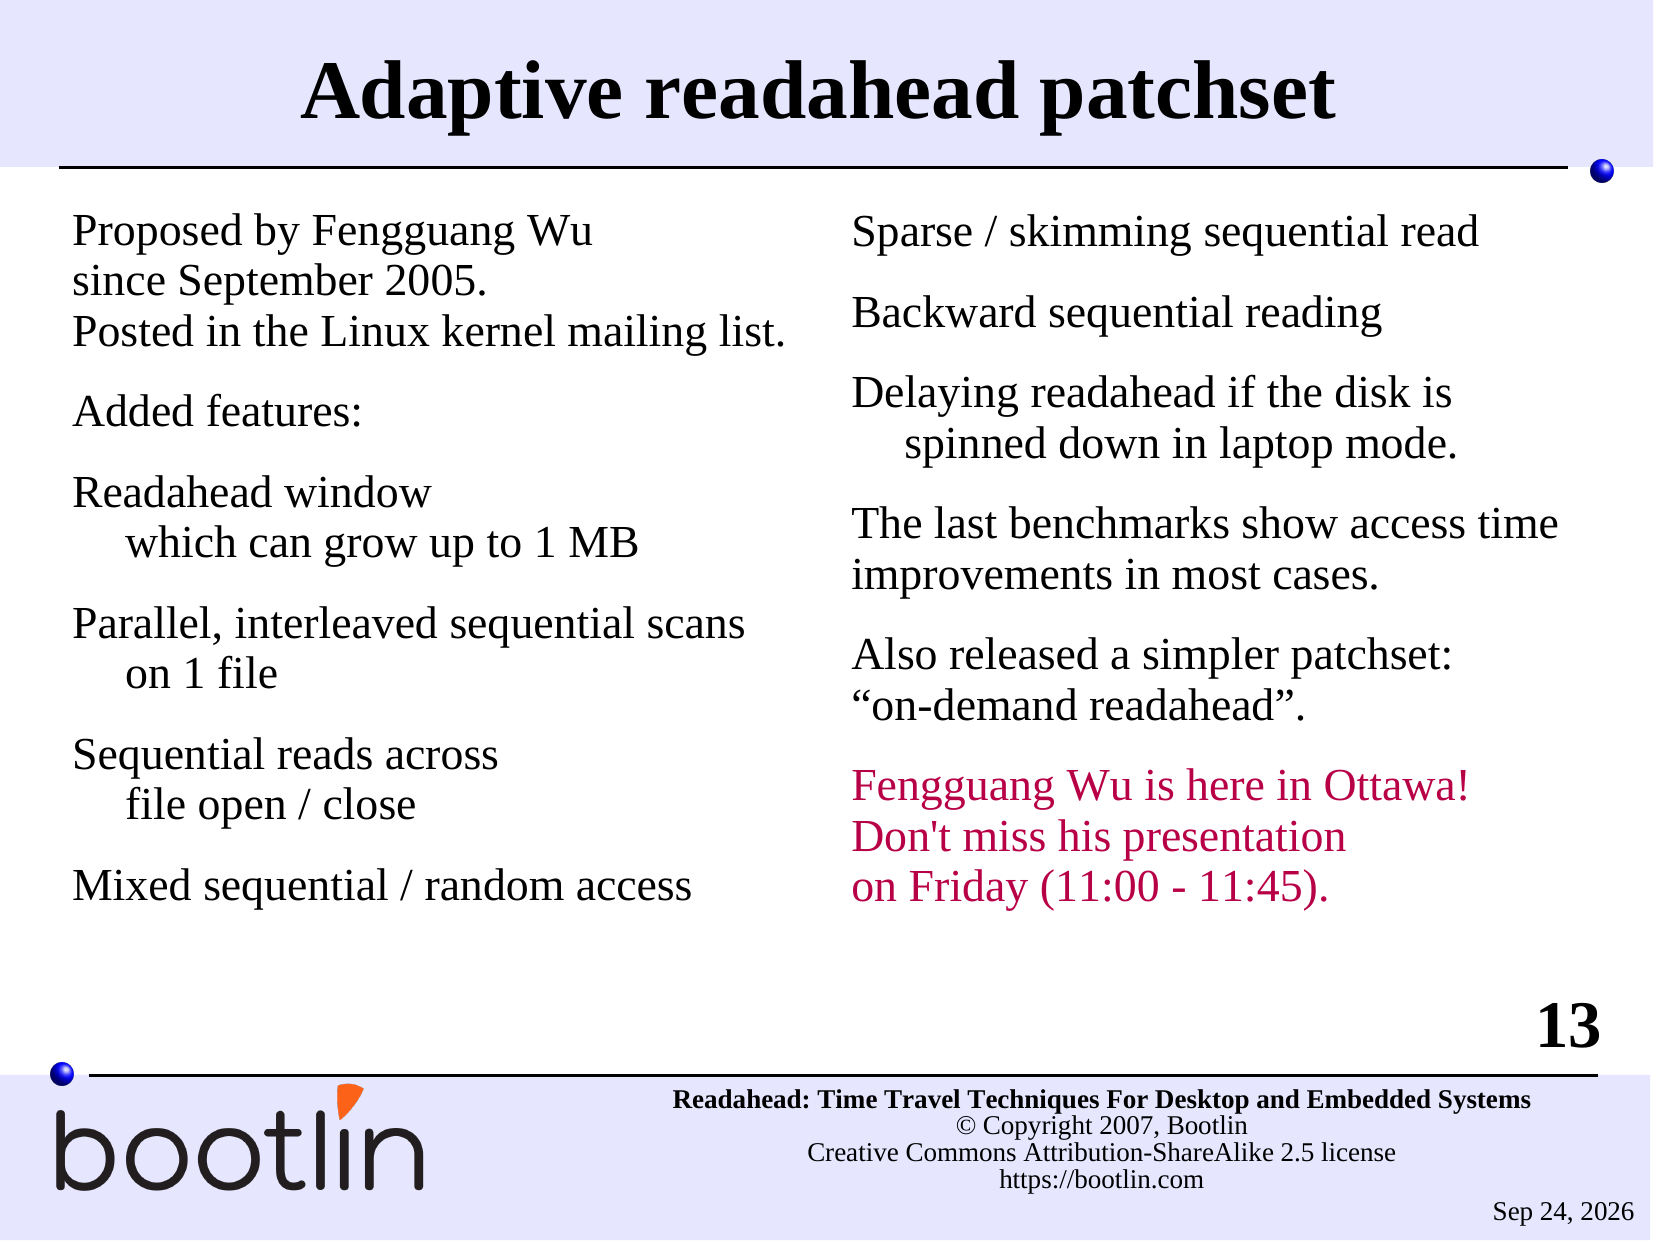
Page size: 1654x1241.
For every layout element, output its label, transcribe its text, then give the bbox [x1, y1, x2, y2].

list Sparse / skimming sequential read Backward sequential reading Delaying readahead if the disk is spinned down in laptop mode. The last benchmarks show access time improvements in most cases. Also released a simpler patchset: “on-demand readahead”. Fengguang Wu is here in Ottawa! Don't miss his presentation on Friday (11:00 - 11:45). [833, 206, 1576, 1056]
list Proposed by Fengguang Wu since September 2005. Posted in the Linux kernel mailing list. Added features: Readahead window which can grow up to 1 MB Parallel, interleaved sequential scans on 1 file Sequential reads across file open / close Mixed sequential / random access [54, 204, 796, 1055]
picture [17, 1060, 462, 1230]
title Adaptive readahead patchset [33, 29, 1604, 153]
